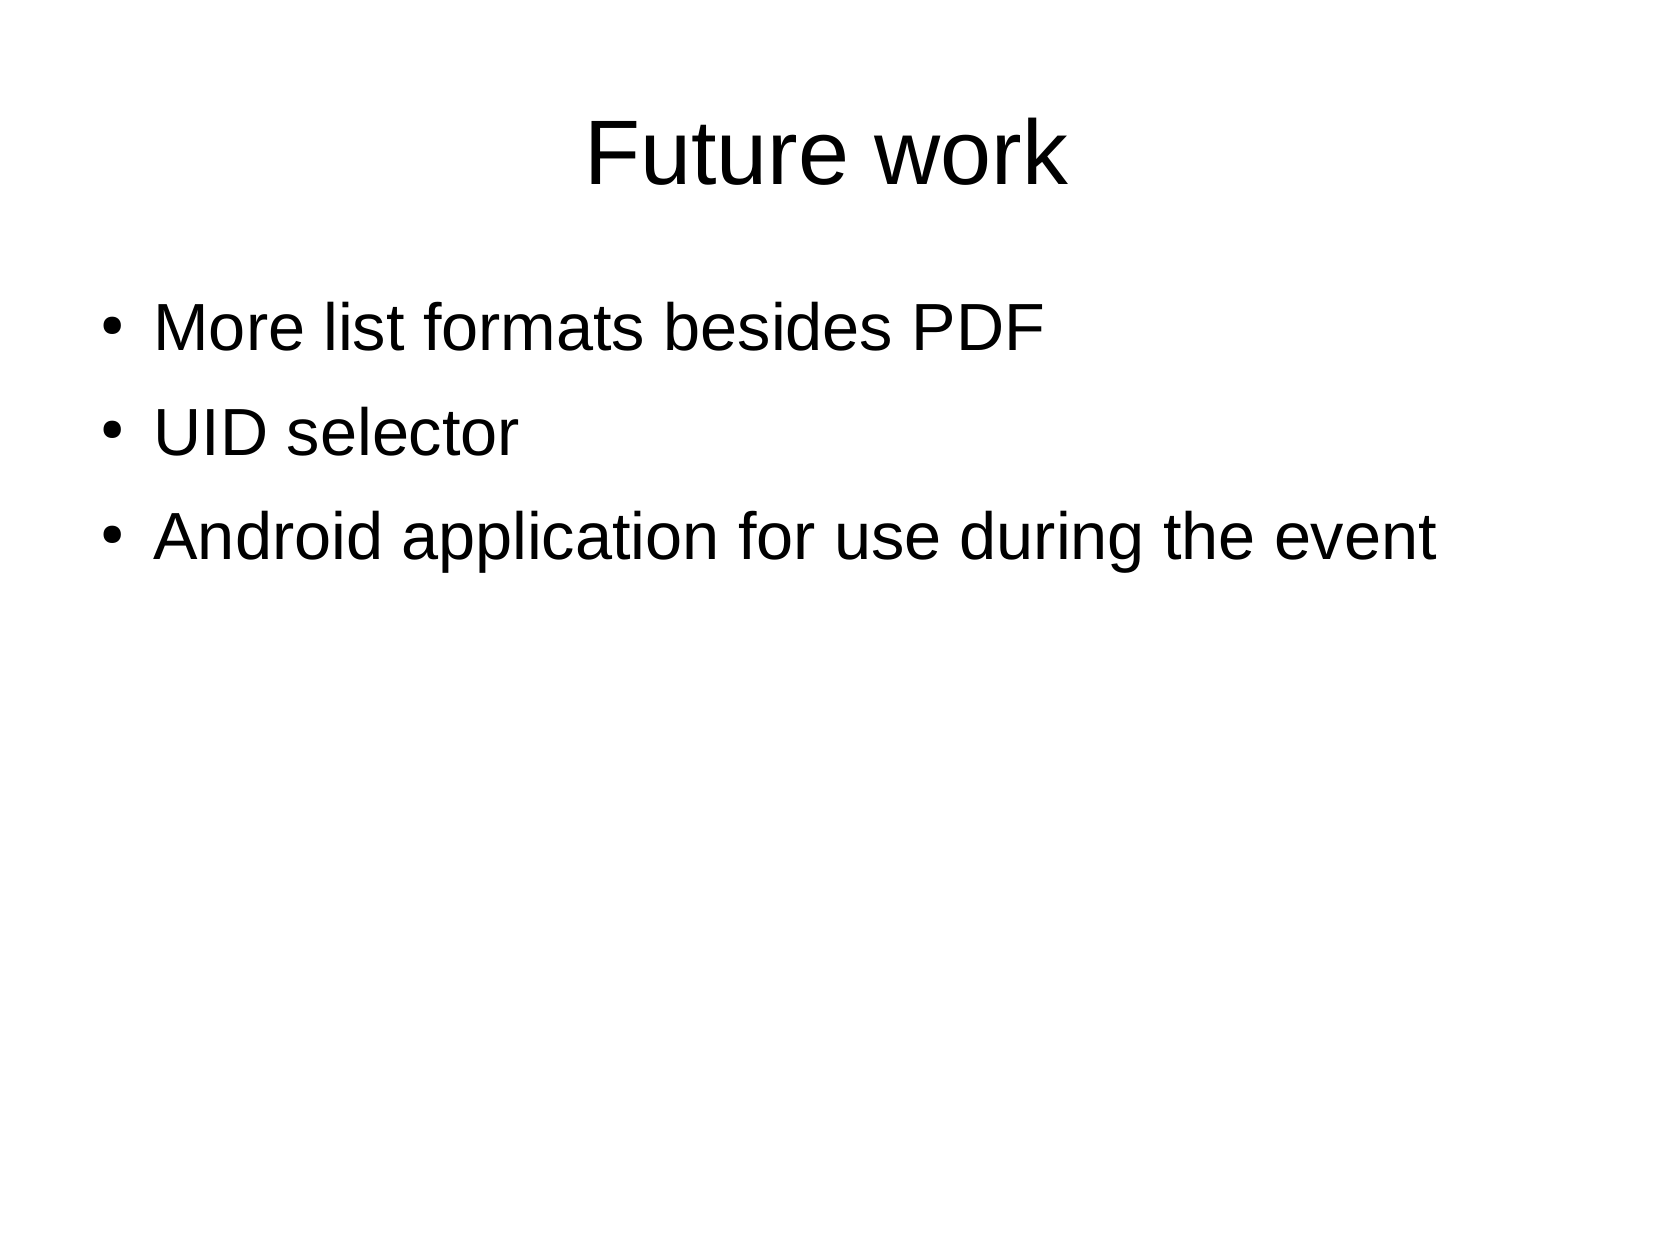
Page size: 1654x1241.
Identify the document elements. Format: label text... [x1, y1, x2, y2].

title Future work [82, 49, 1571, 257]
list More list formats besides PDF UID selector Android application for use during the event [82, 290, 1571, 1010]
